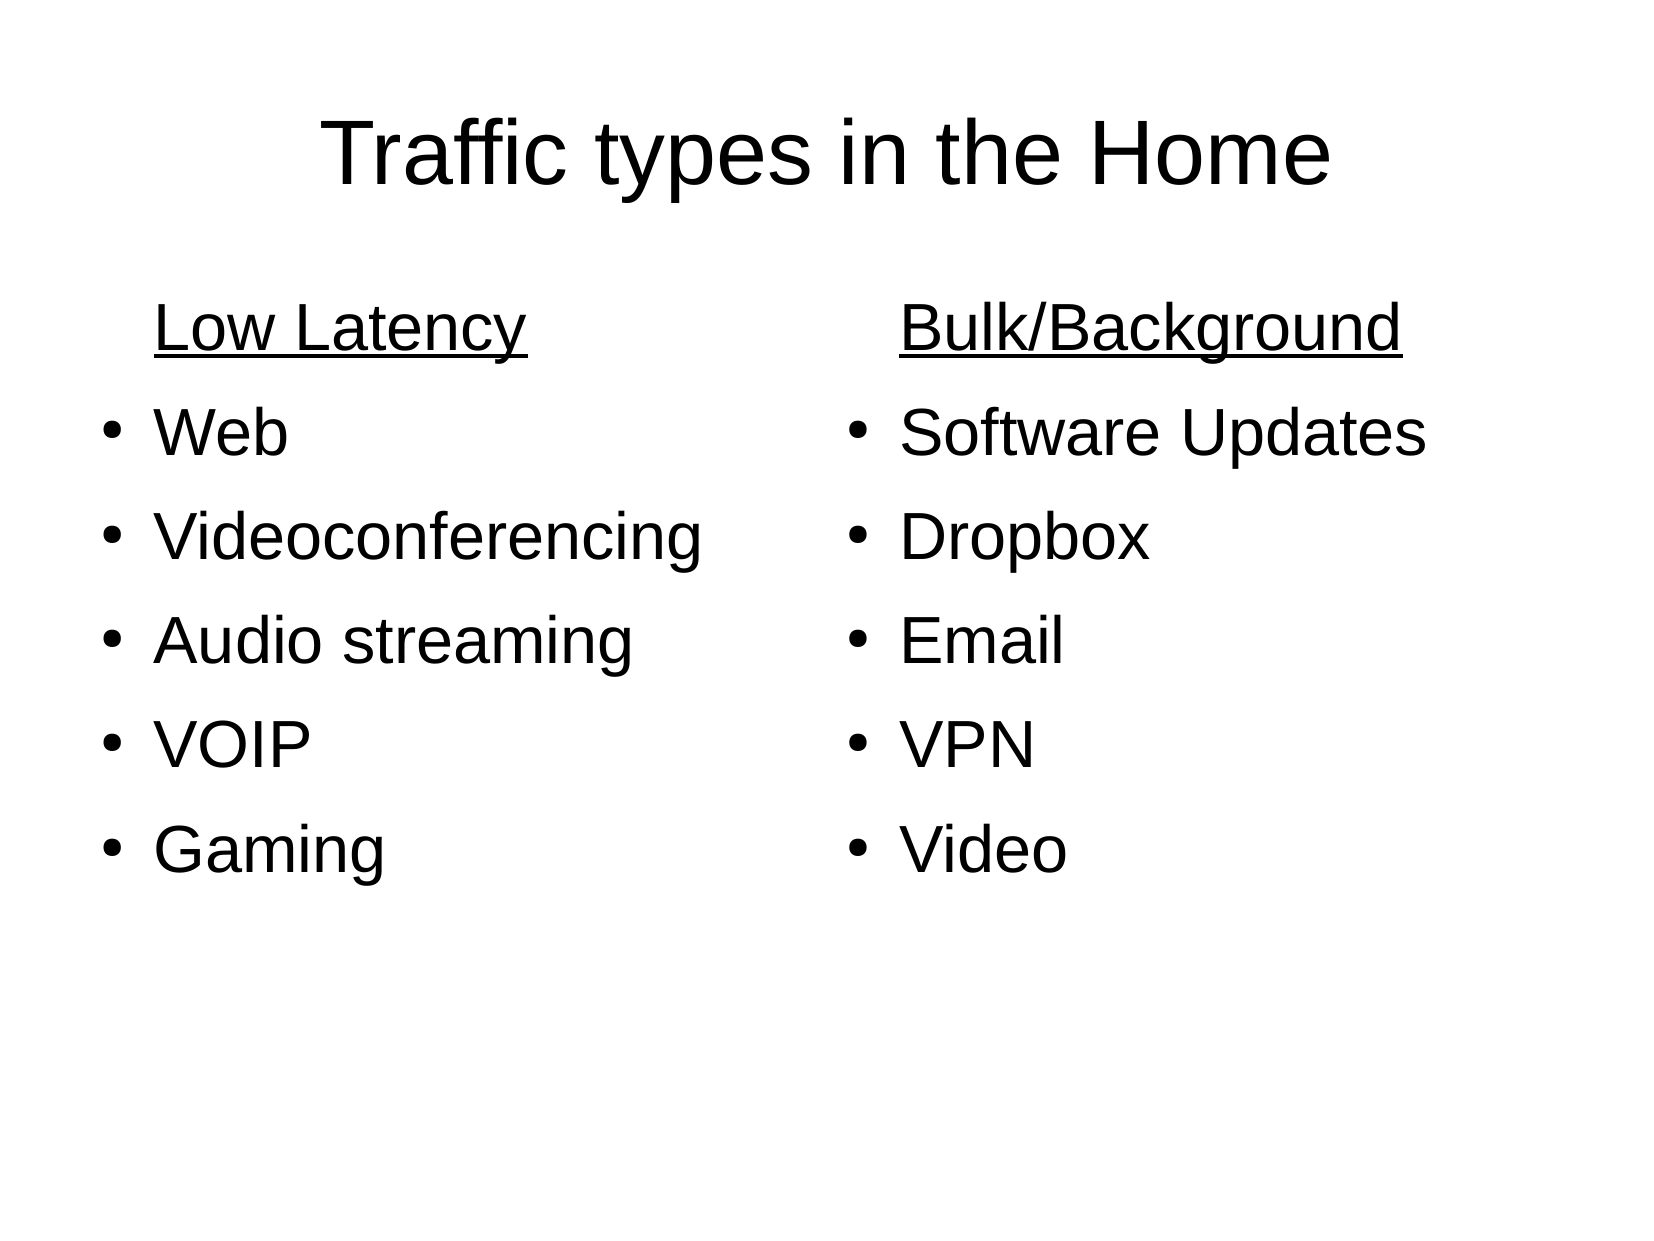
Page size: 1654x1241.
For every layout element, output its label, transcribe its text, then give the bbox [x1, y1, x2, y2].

title Traffic types in the Home [82, 49, 1571, 257]
list Low Latency Web Videoconferencing Audio streaming VOIP Gaming [82, 290, 793, 1010]
list Bulk/Background Software Updates Dropbox Email VPN Video [828, 290, 1539, 1010]
